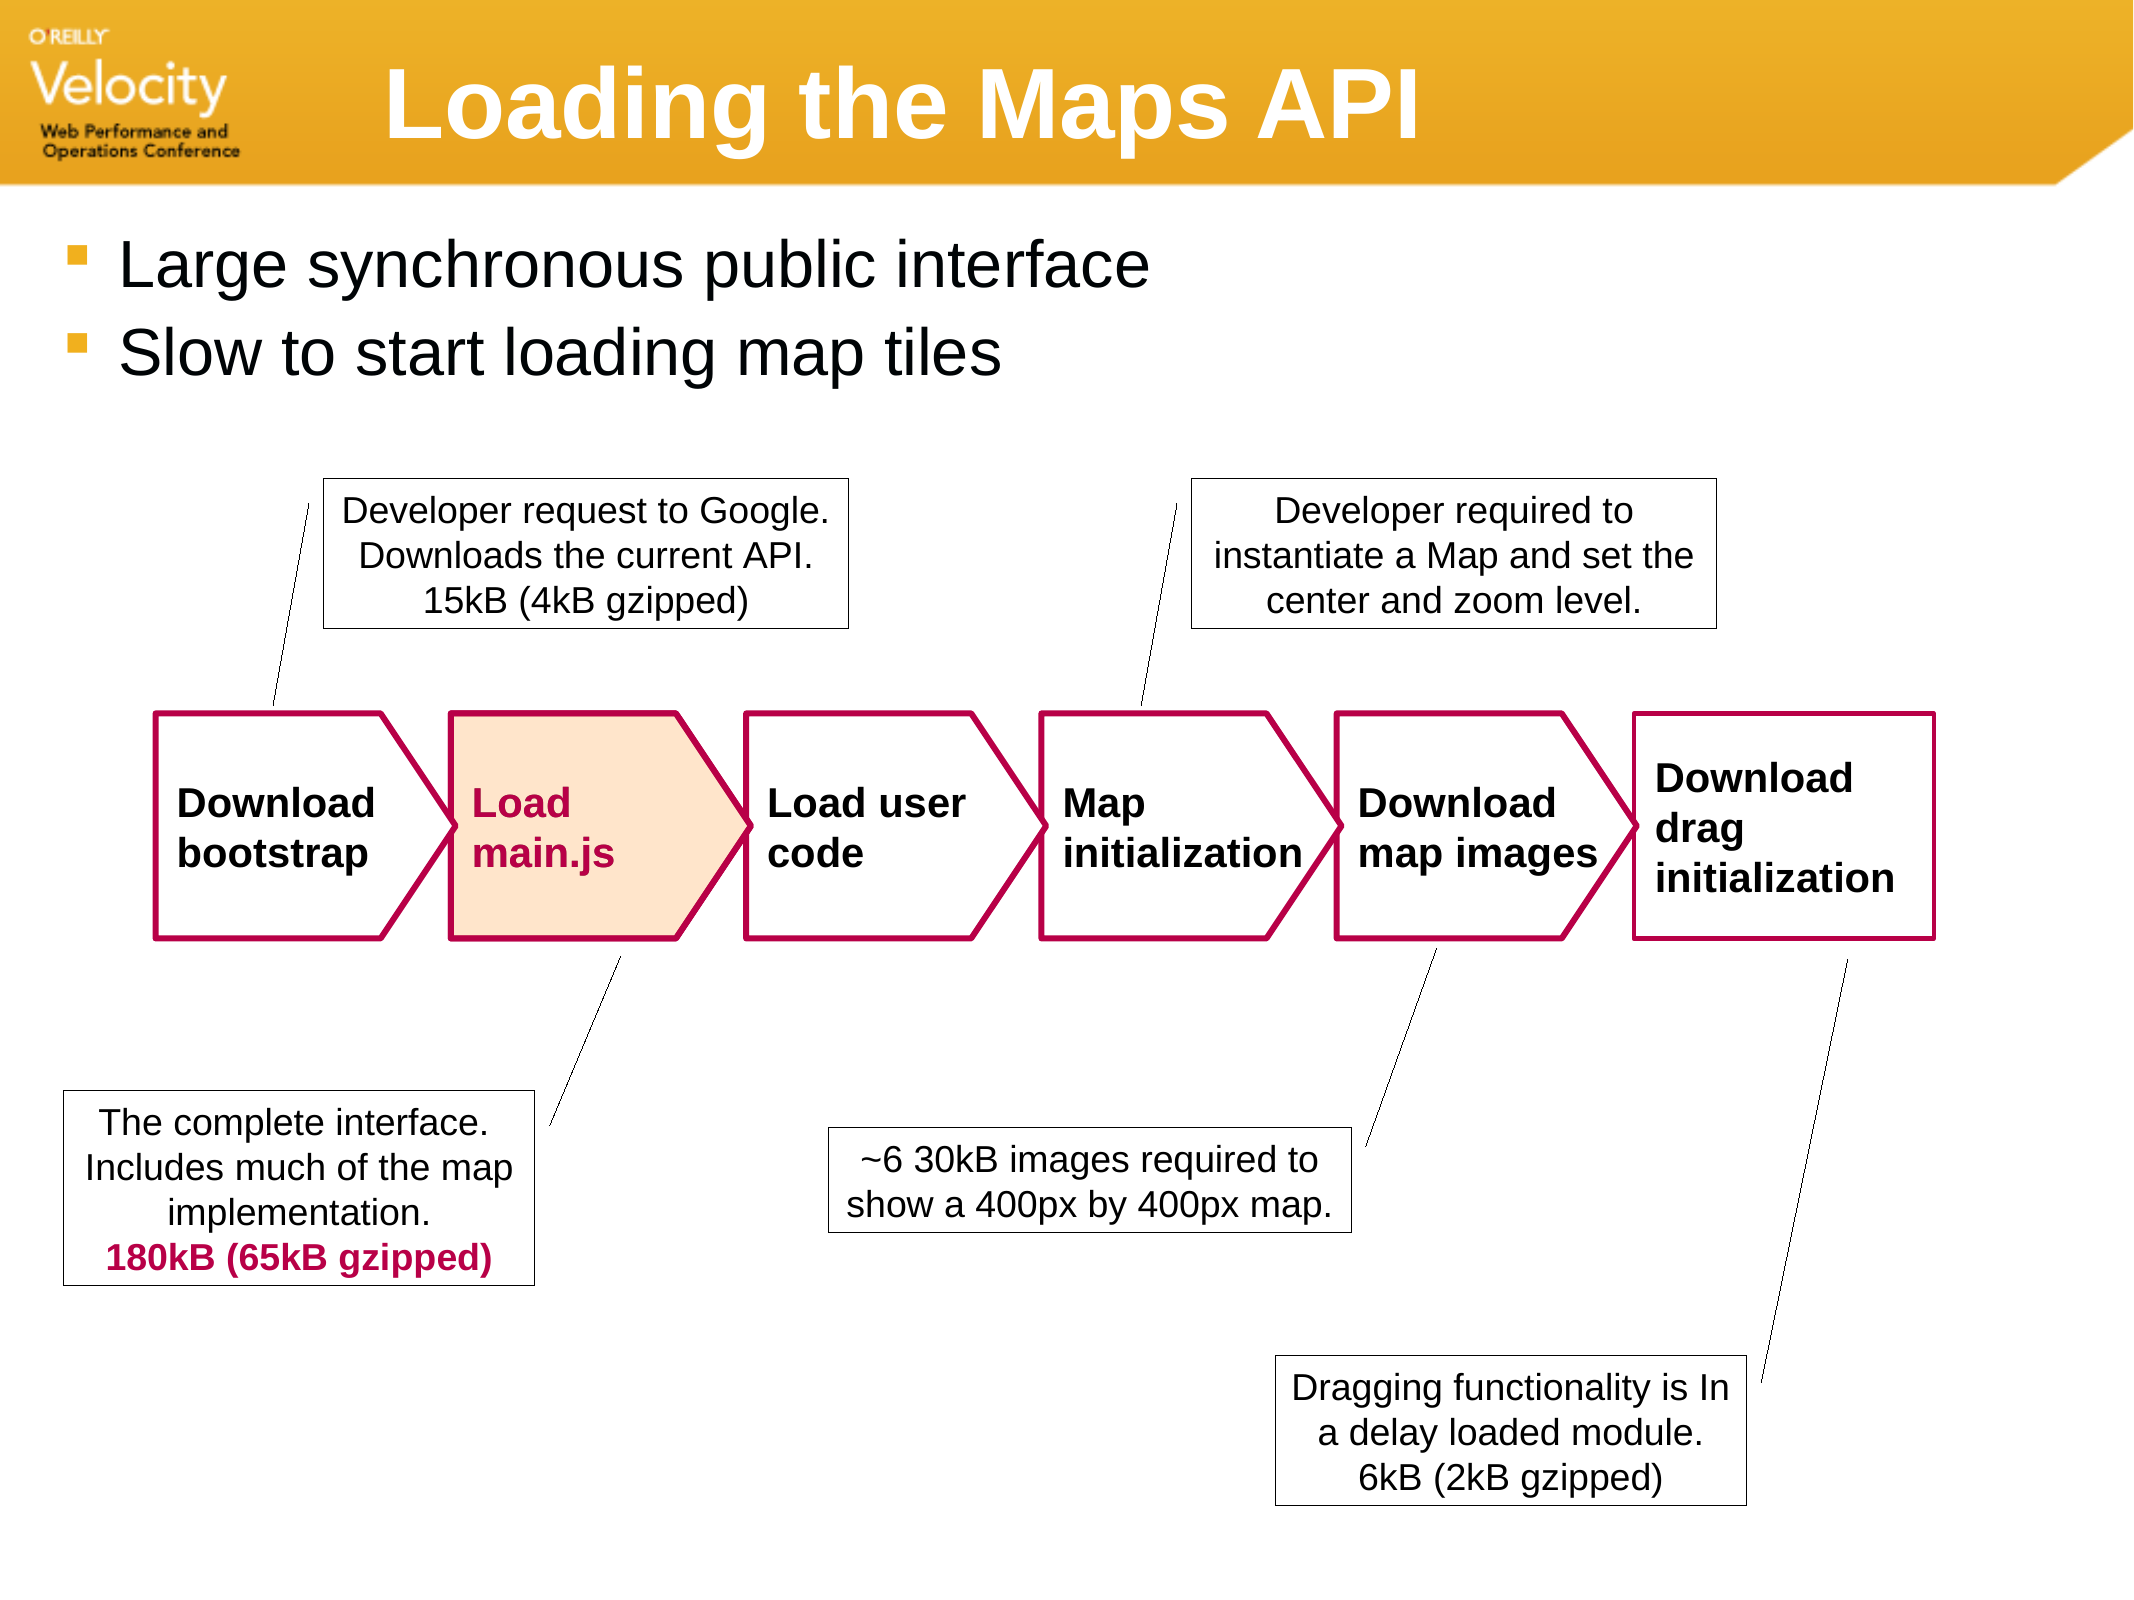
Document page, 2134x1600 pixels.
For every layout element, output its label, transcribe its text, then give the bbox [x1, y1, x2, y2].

text_box The complete interface. Includes much of the map implementation. 180kB (65kB gzipped) [64, 1091, 535, 1286]
text_box Developer required to instantiate a Map and set the center and zoom level. [1192, 479, 1717, 629]
text_box Dragging functionality is In a delay loaded module. 6kB (2kB gzipped) [1275, 1356, 1746, 1506]
text_box Load main.js [450, 713, 751, 939]
list Large synchronous public interface Slow to start loading map tiles [47, 224, 2100, 1552]
text_box Map initialization [1041, 713, 1342, 939]
text_box Download map images [1336, 713, 1637, 939]
text_box Download bootstrap [155, 713, 456, 939]
text_box Developer request to Google. Downloads the current API. 15kB (4kB gzipped) [324, 479, 849, 629]
text_box Load user code [746, 713, 1047, 939]
title Loading the Maps API [375, 17, 2026, 191]
text_box ~6 30kB images required to show a 400px by 400px map. [829, 1127, 1351, 1232]
picture [0, 0, 2134, 1600]
